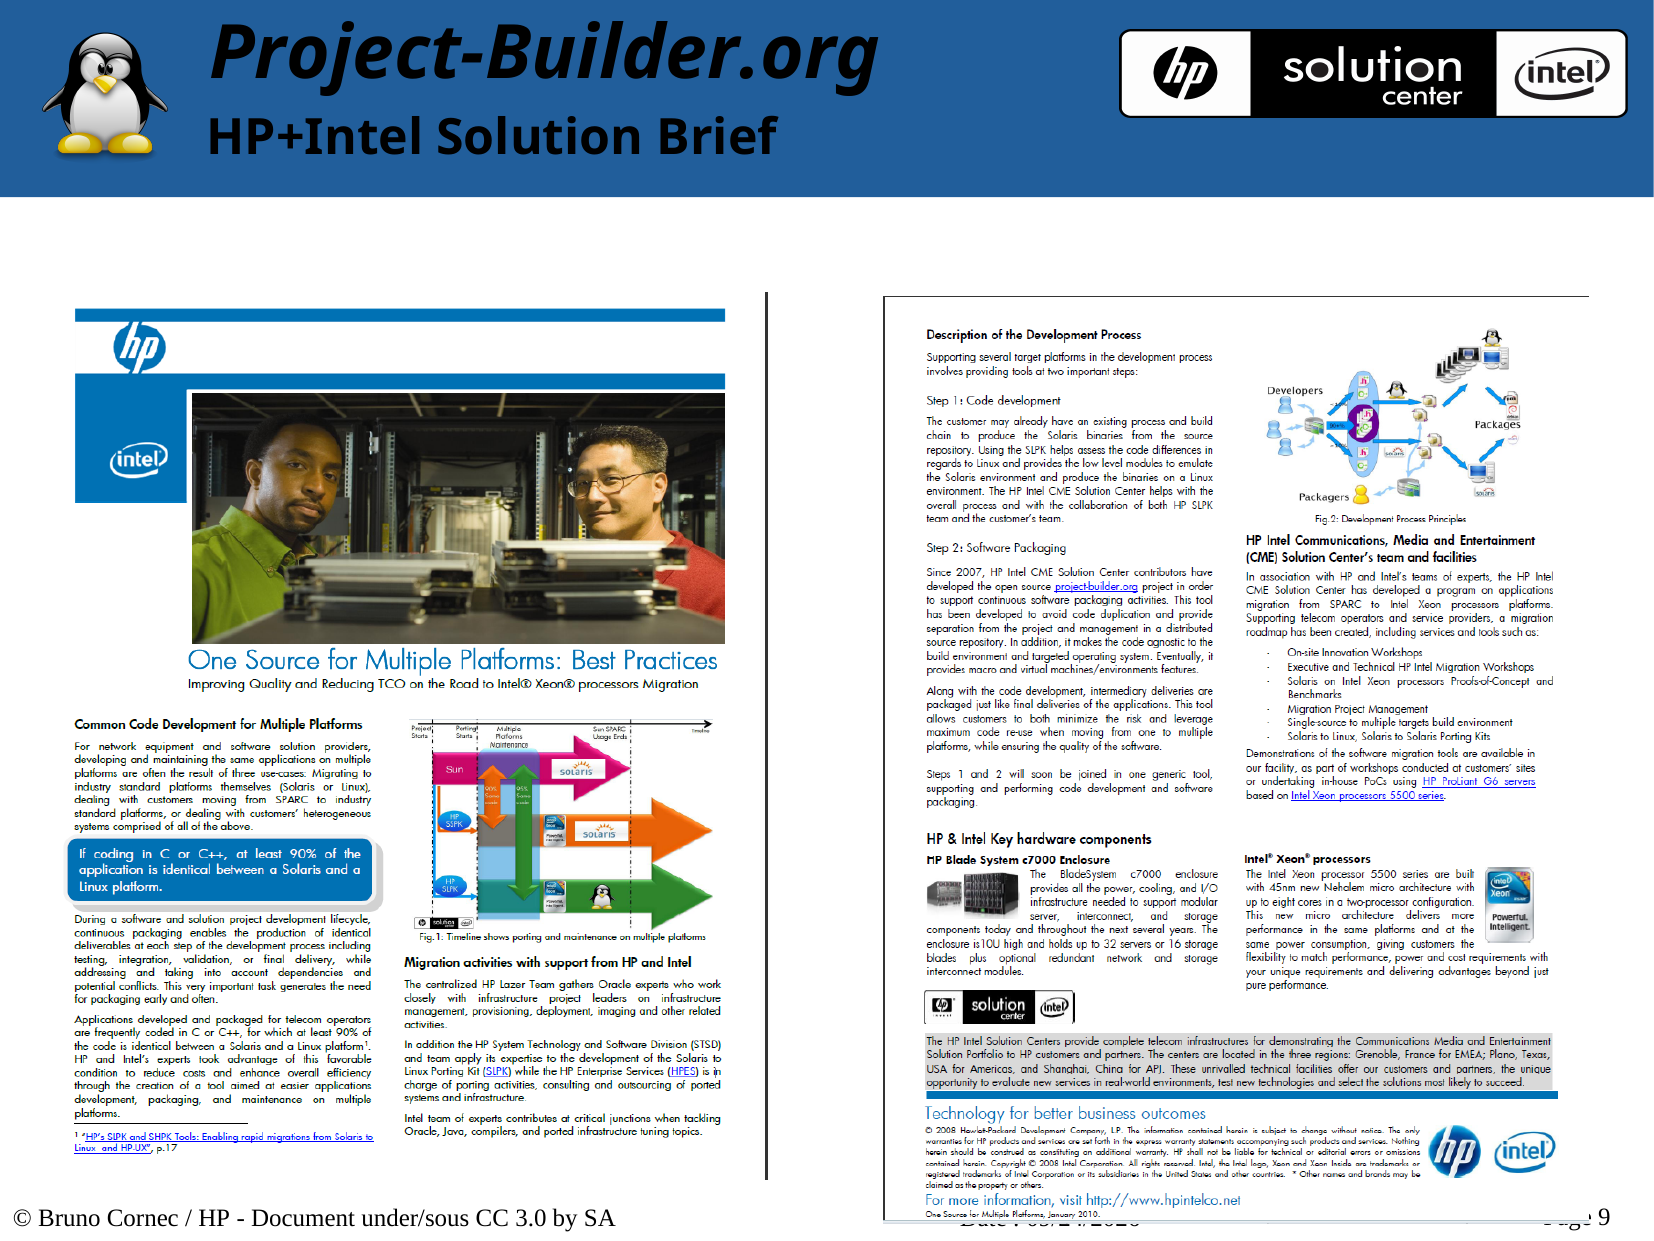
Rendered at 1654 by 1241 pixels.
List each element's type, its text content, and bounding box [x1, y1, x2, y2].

picture [42, 29, 168, 167]
picture [1119, 29, 1628, 118]
picture [31, 292, 768, 1180]
picture [883, 296, 1589, 1224]
title HP+Intel Solution Brief [206, 56, 1121, 218]
